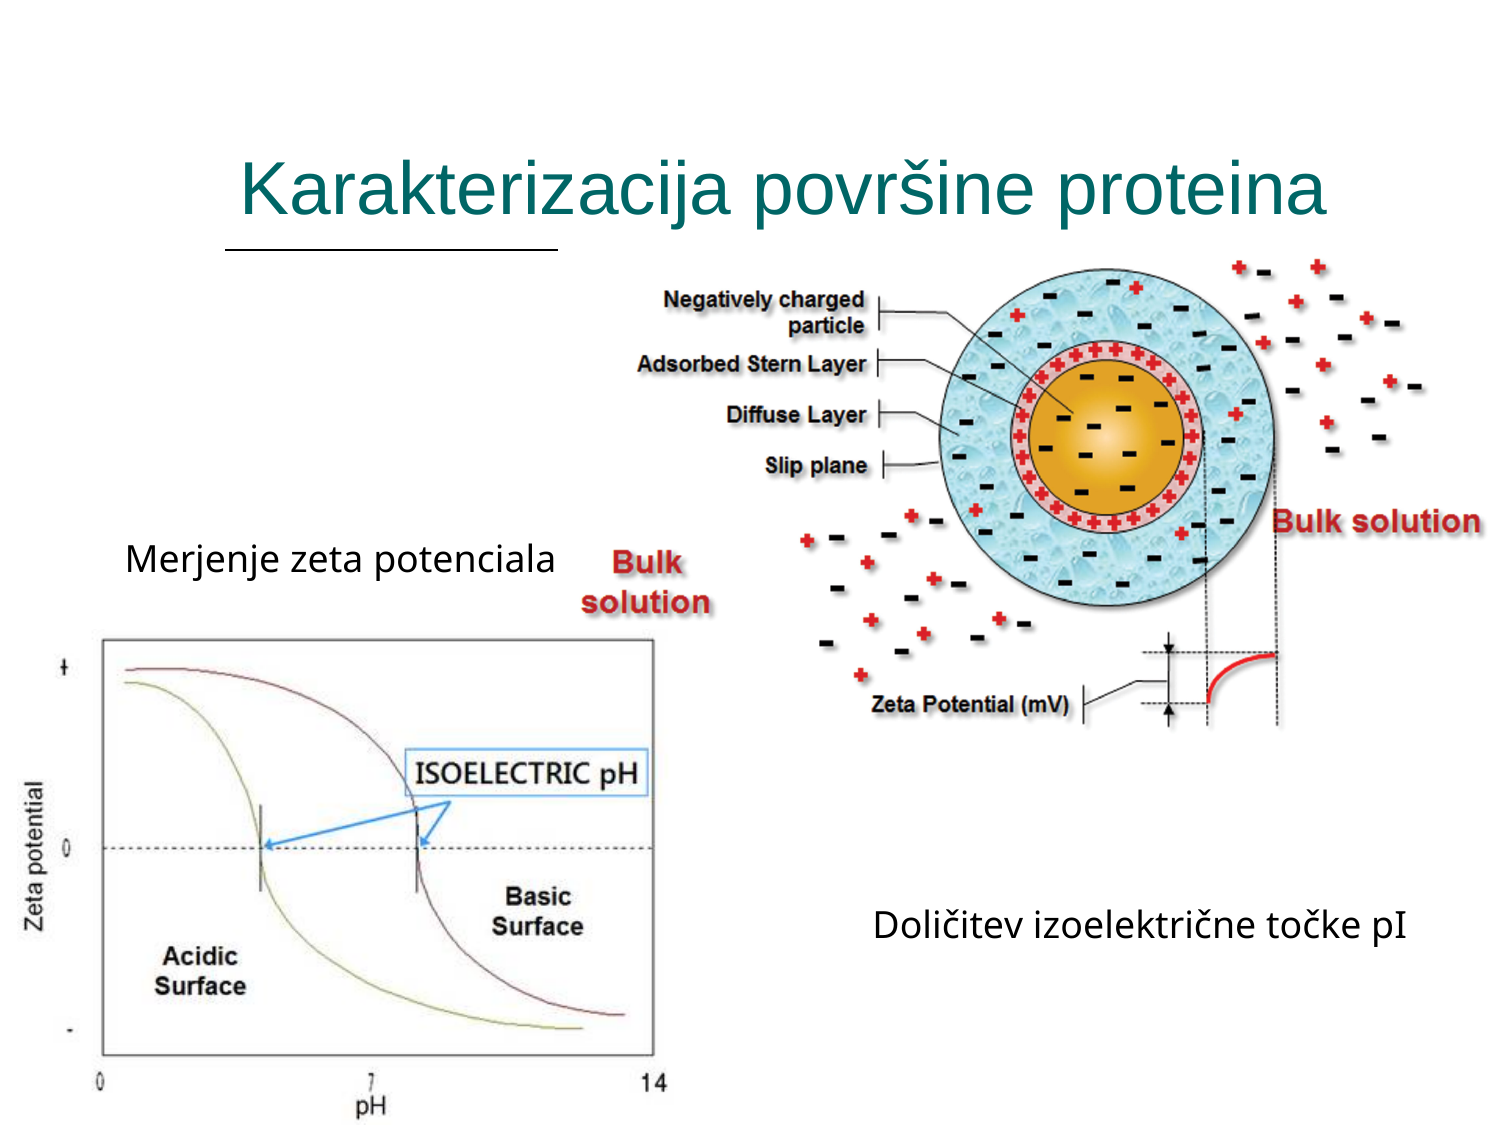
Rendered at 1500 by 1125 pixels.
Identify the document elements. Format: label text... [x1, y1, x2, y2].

picture [17, 243, 1496, 1125]
title Karakterizacija površine proteina [224, 49, 1425, 237]
text_box Doličitev izoelektrične točke pI [857, 893, 1423, 954]
text_box Merjenje zeta potenciala [109, 527, 572, 588]
